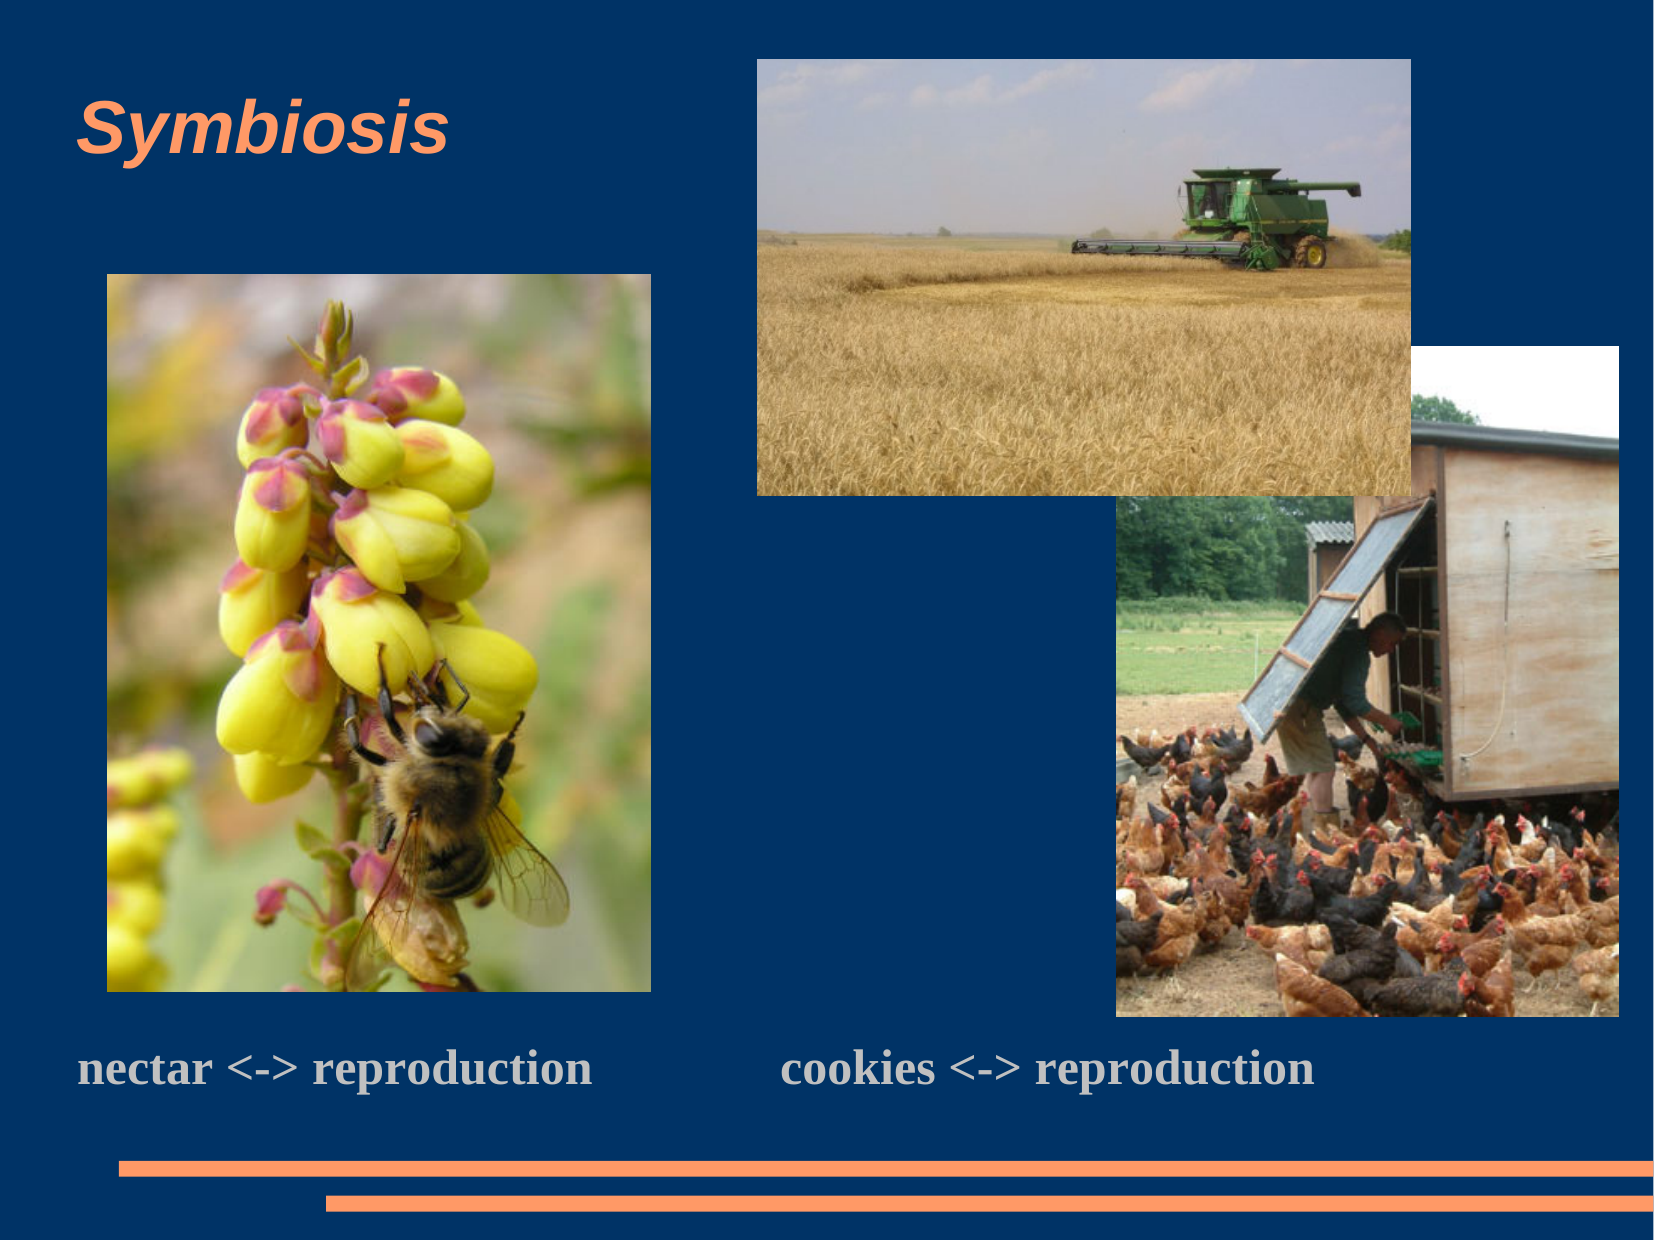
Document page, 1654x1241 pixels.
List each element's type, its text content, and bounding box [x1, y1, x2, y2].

text_box nectar <-> reproduction cookies <-> reproduction [64, 1039, 1614, 1121]
picture [757, 59, 1619, 1017]
title Symbiosis [76, 57, 1489, 199]
picture [107, 274, 651, 992]
